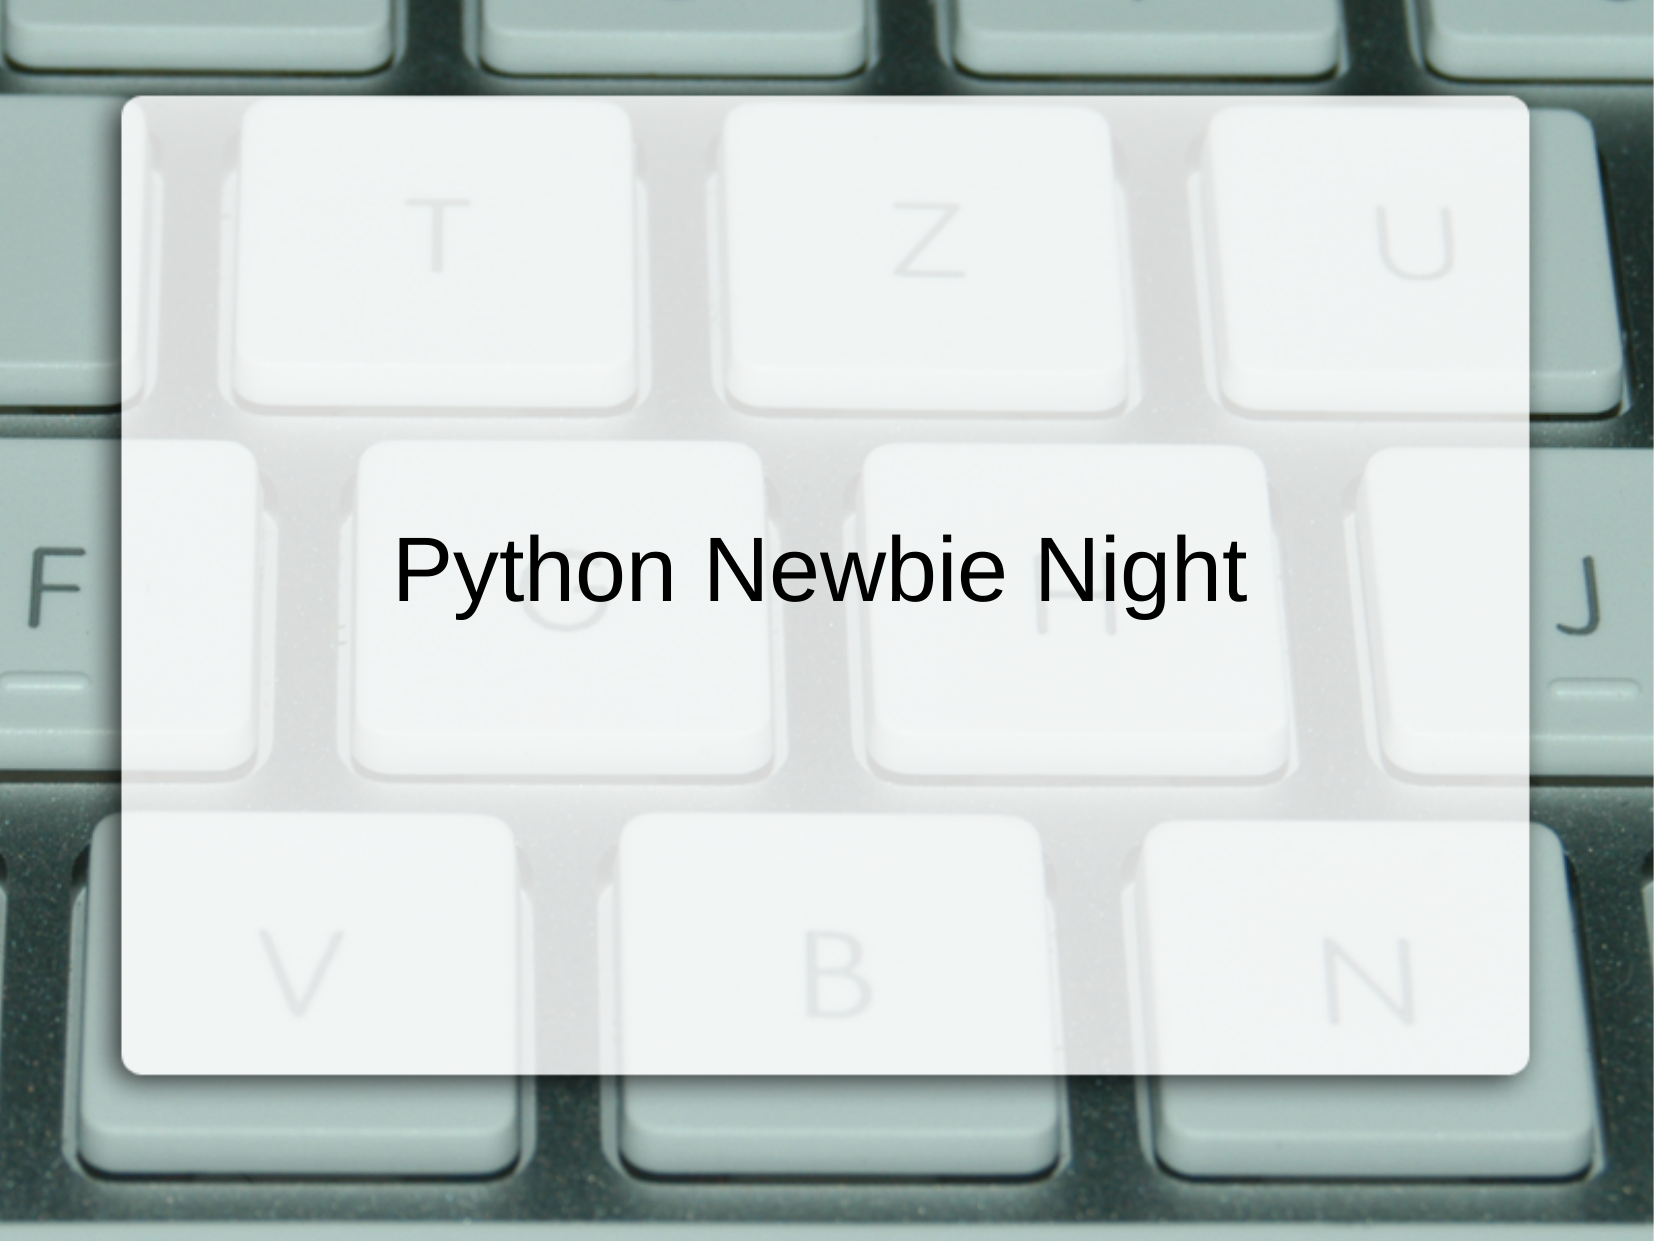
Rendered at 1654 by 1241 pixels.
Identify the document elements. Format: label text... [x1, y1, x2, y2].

title Python Newbie Night [135, 466, 1506, 674]
picture [0, 0, 1654, 1241]
